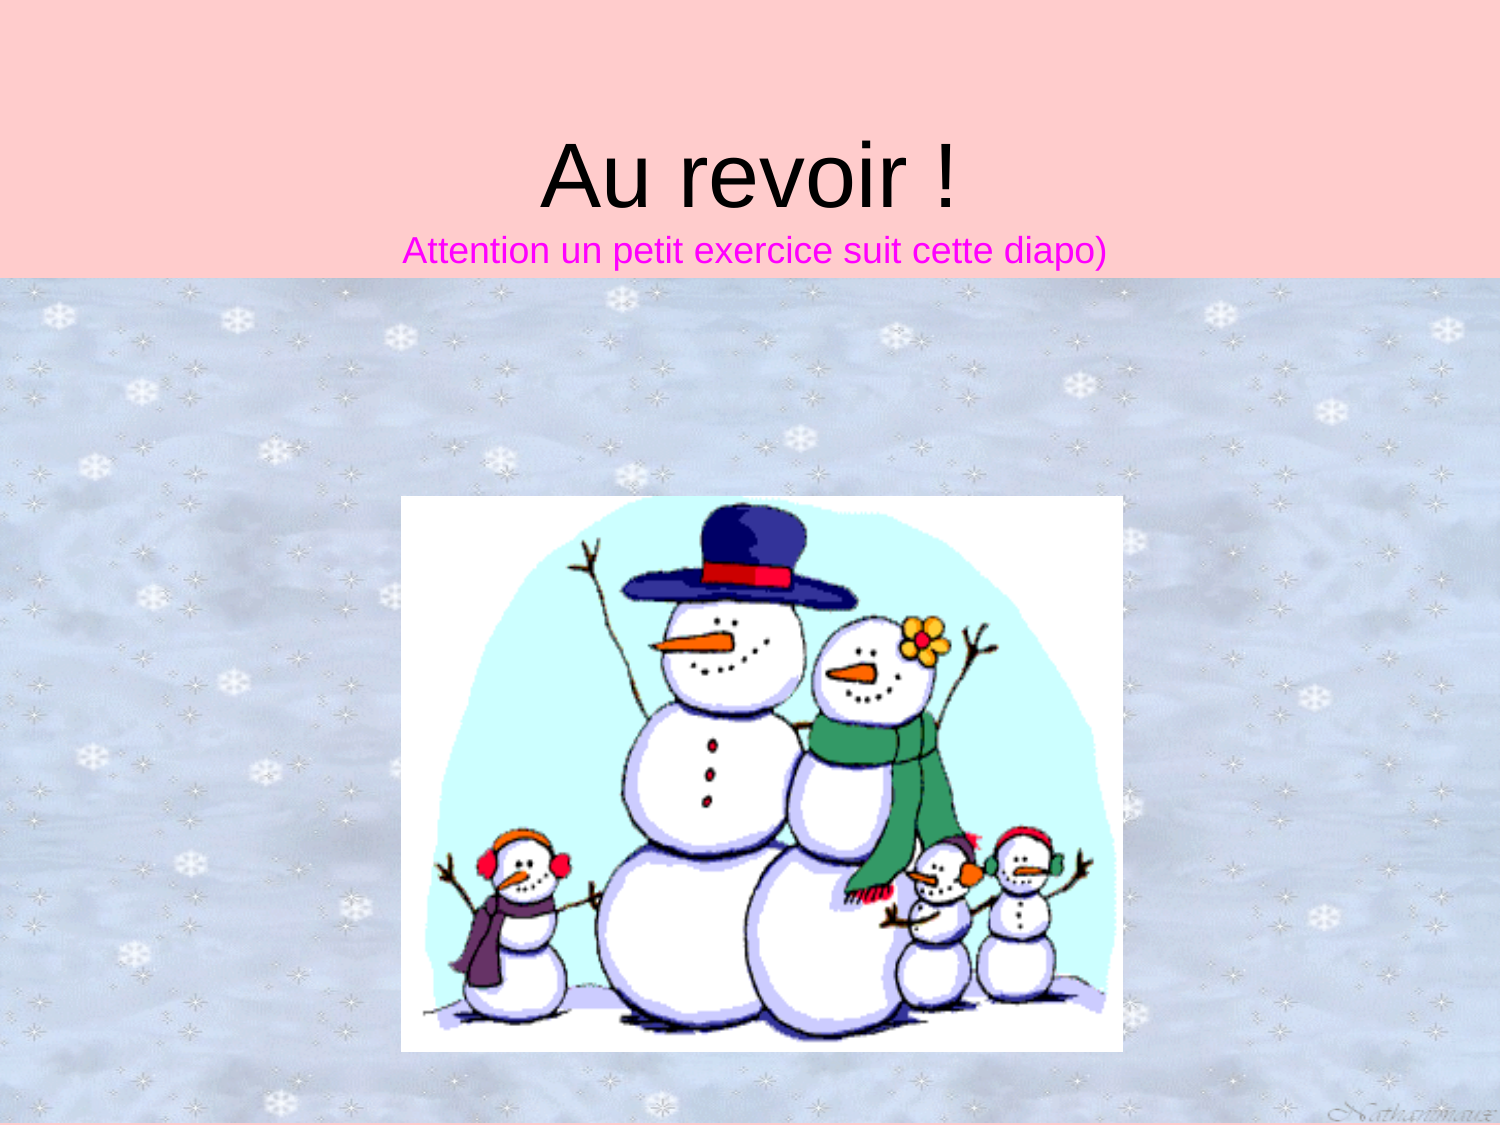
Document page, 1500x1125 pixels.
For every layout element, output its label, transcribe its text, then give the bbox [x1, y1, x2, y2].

picture [0, 278, 1500, 1124]
title Au revoir ! Attention un petit exercice suit cette diapo) [75, 0, 1426, 278]
